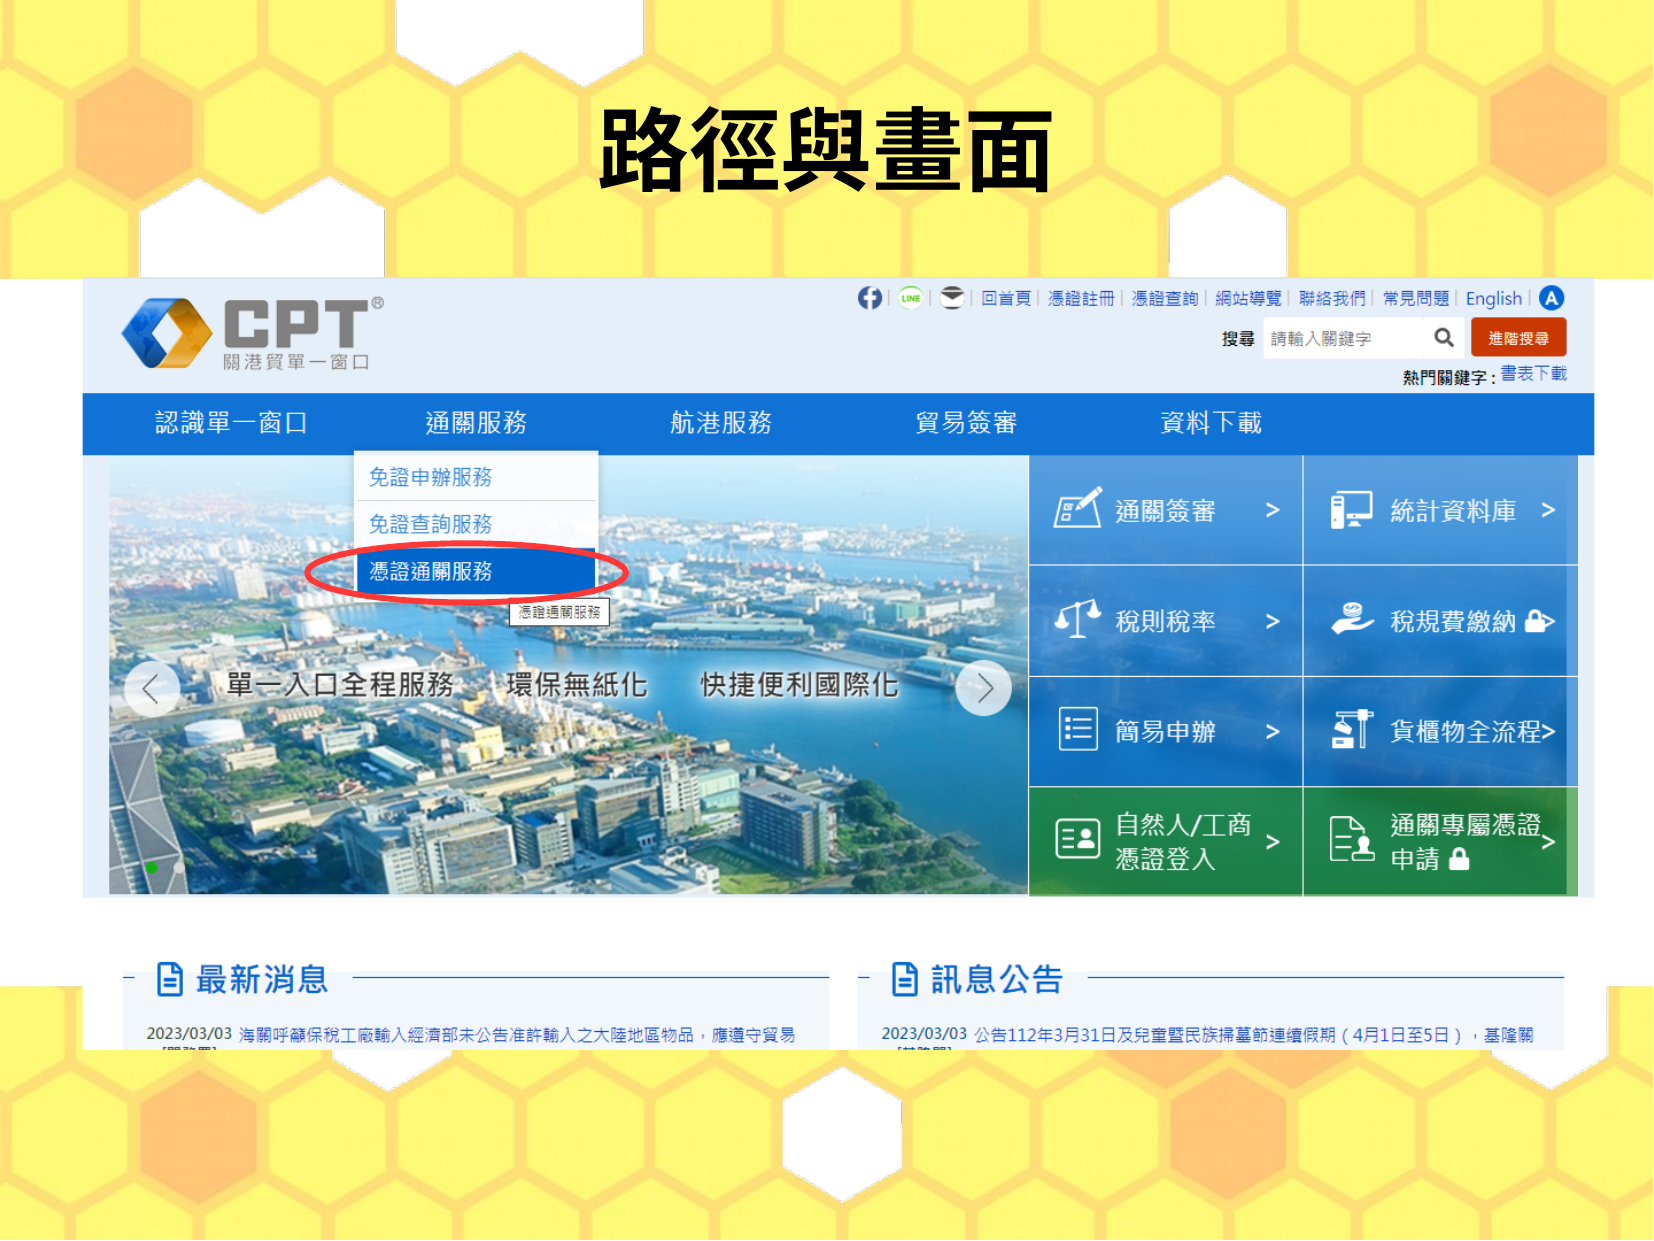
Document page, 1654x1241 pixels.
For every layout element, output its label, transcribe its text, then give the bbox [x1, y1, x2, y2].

picture [0, 0, 1654, 1240]
text_box [307, 543, 627, 603]
title 路徑與畫面 [82, 11, 1571, 277]
